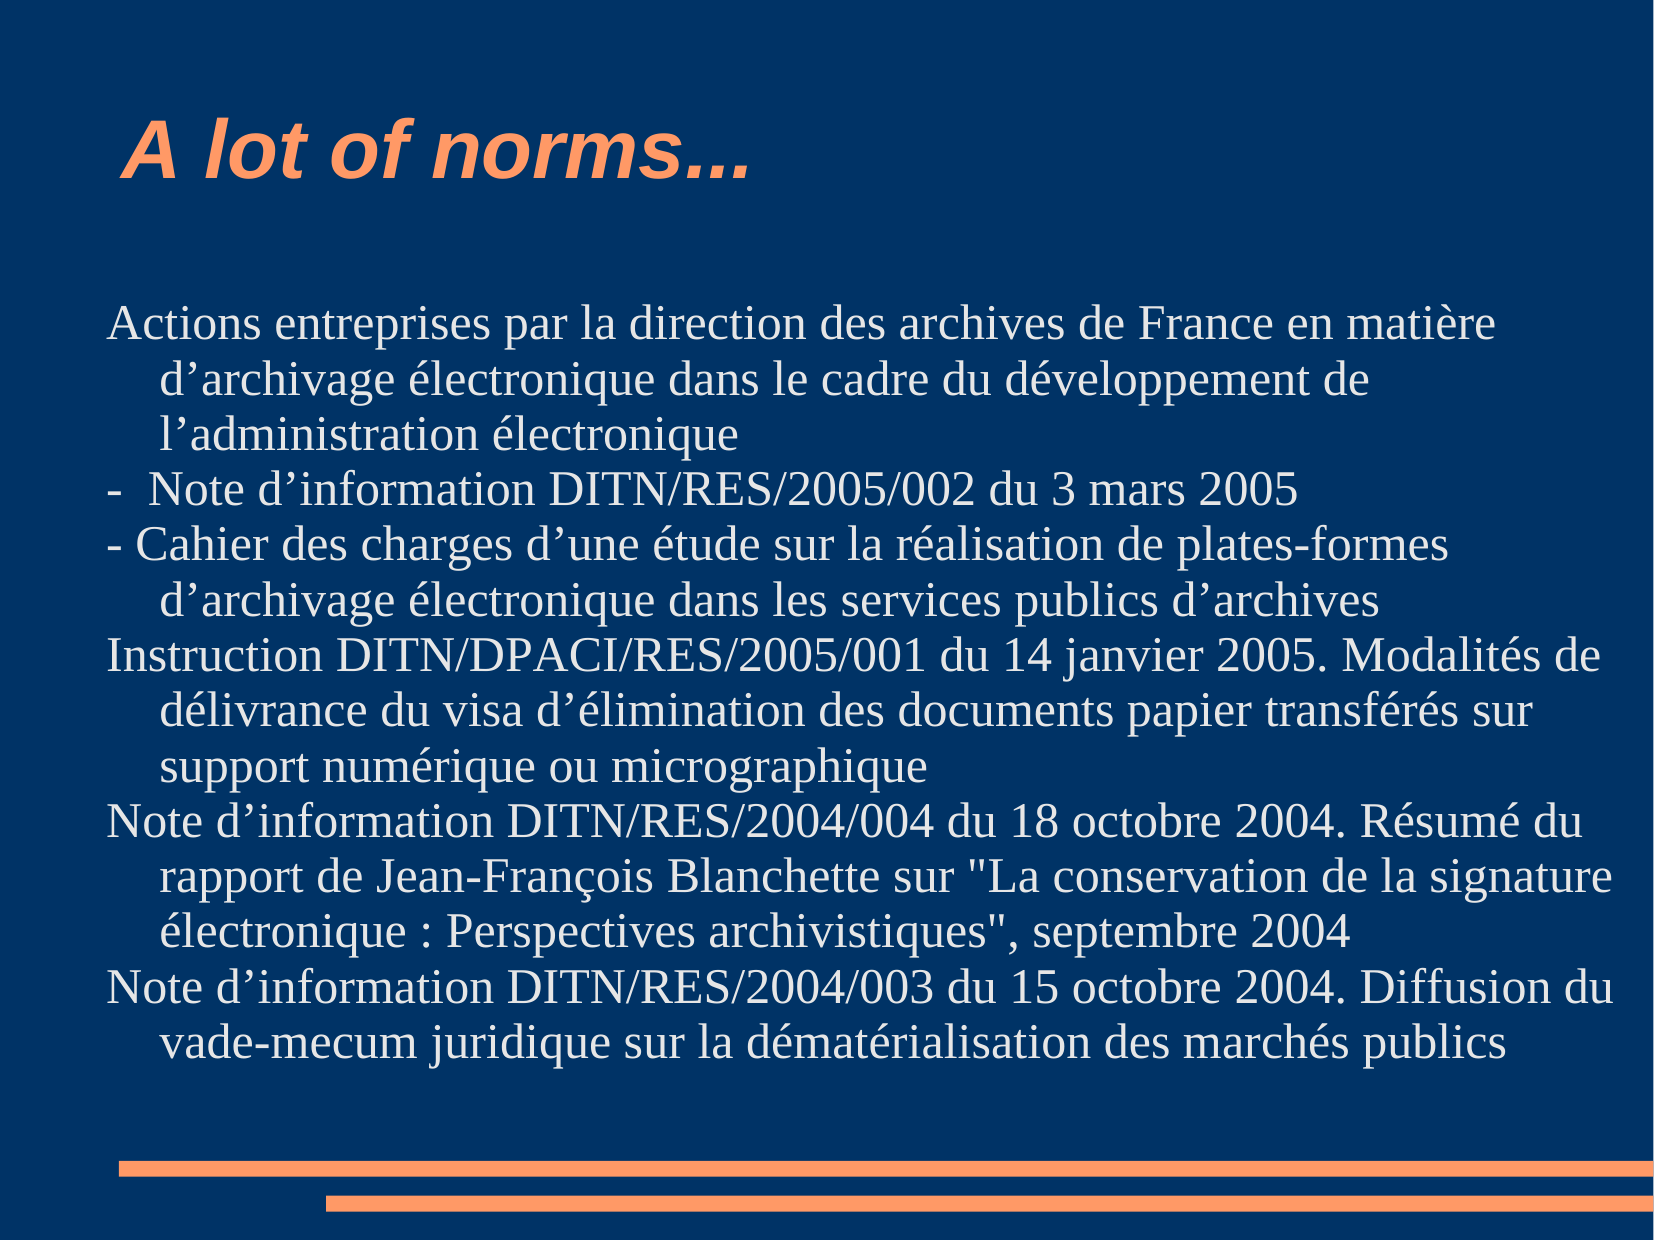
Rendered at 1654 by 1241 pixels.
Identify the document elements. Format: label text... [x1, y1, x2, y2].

title A lot of norms... [121, 46, 1534, 254]
list Actions entreprises par la direction des archives de France en matière d’archivage électronique dans le cadre du développement de l’administration électronique - Note d’information DITN/RES/2005/002 du 3 mars 2005 - Cahier des charges d’une étude sur la réalisation de plates-formes d’archivage électronique dans les services publics d’archives Instruction DITN/DPACI/RES/2005/001 du 14 janvier 2005. Modalités de délivrance du visa d’élimination des documents papier transférés sur support numérique ou micrographique Note d’information DITN/RES/2004/004 du 18 octobre 2004. Résumé du rapport de Jean-François Blanchette sur "La conservation de la signature électronique : Perspectives archivistiques", septembre 2004 Note d’information DITN/RES/2004/003 du 15 octobre 2004. Diffusion du vade-mecum juridique sur la dématérialisation des marchés publics [88, 295, 1625, 1132]
